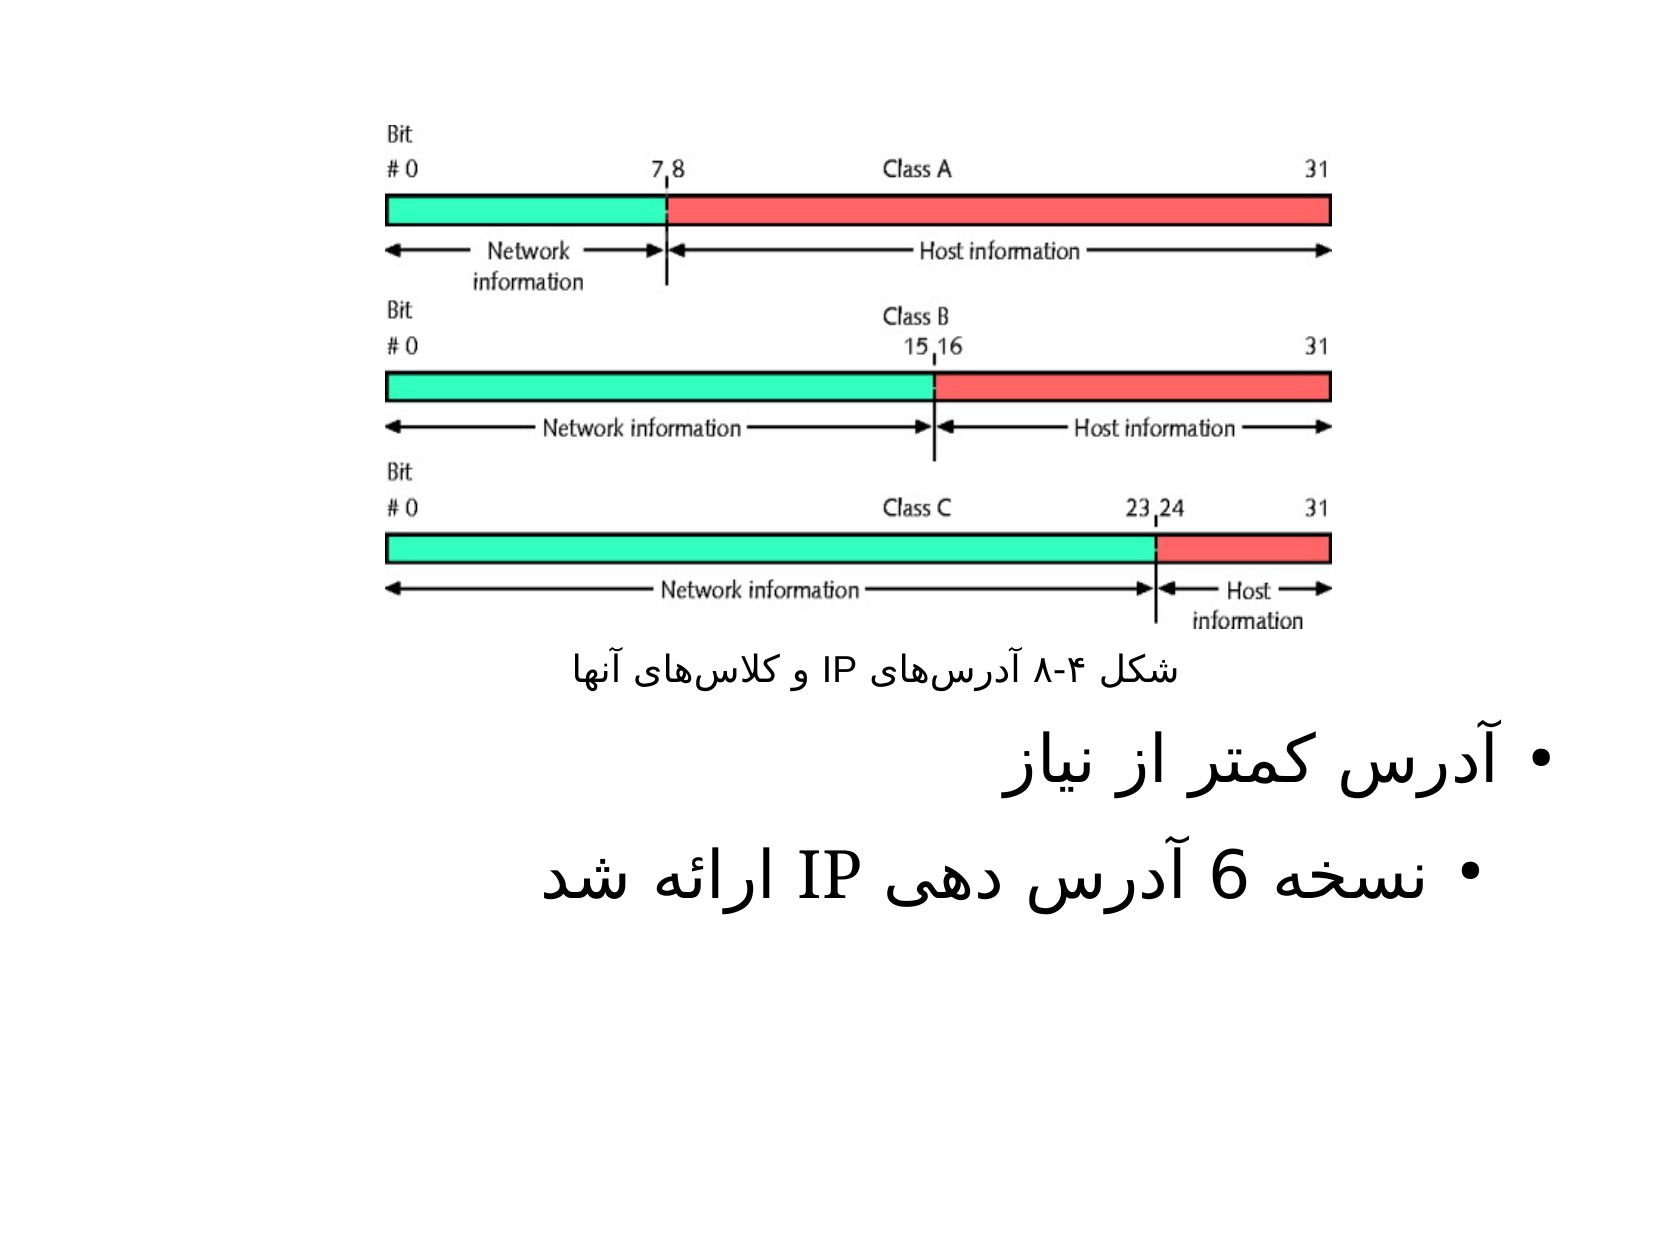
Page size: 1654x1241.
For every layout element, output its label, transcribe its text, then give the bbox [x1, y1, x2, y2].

list آدرس کمتر از نیاز نسخه 6 آدرس دهی IP ارائه شد [82, 720, 1571, 1182]
text_box شکل ۴-۸ آدرس‌های IP و کلاس‌های آنها [369, 637, 1195, 698]
picture [385, 125, 1332, 629]
